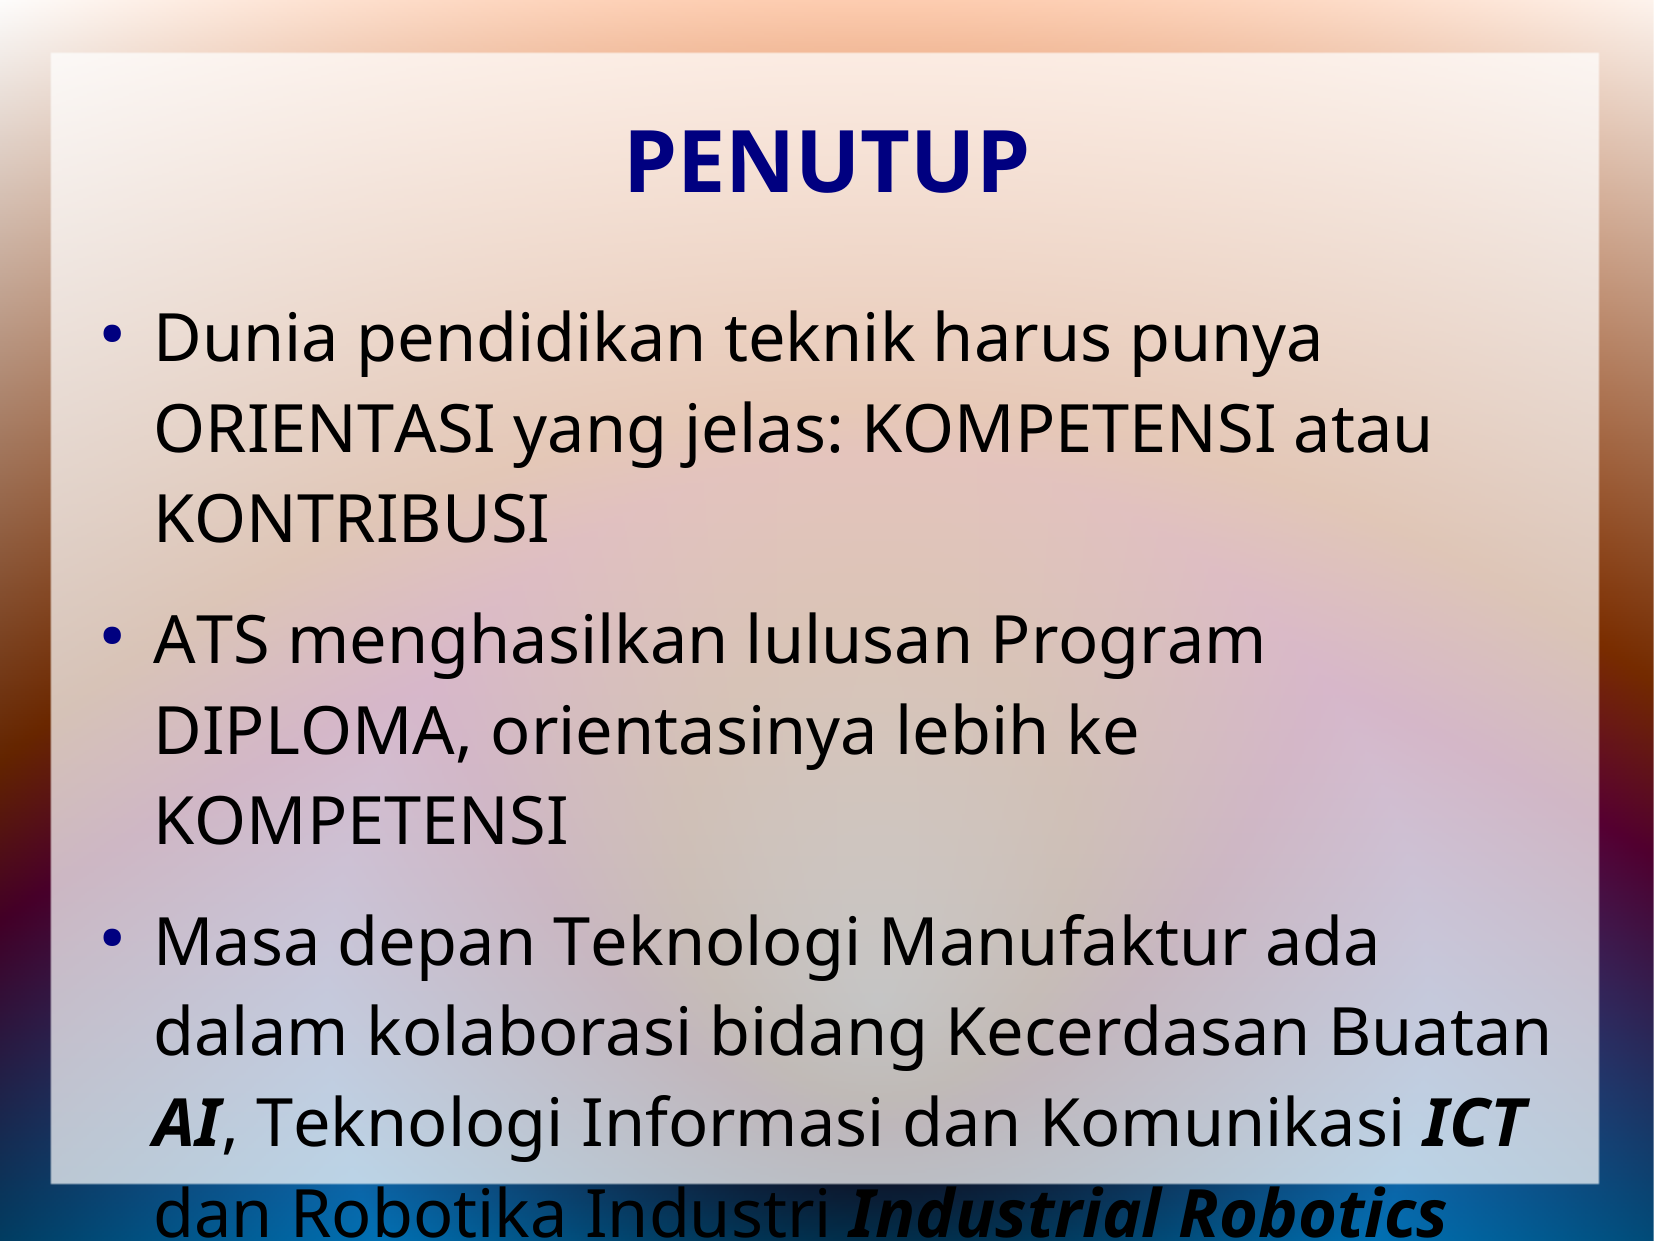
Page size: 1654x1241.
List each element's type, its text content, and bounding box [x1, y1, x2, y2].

list Dunia pendidikan teknik harus punya ORIENTASI yang jelas: KOMPETENSI atau KONTRIBUSI ATS menghasilkan lulusan Program DIPLOMA, orientasinya lebih ke KOMPETENSI Masa depan Teknologi Manufaktur ada dalam kolaborasi bidang Kecerdasan Buatan AI, Teknologi Informasi dan Komunikasi ICT dan Robotika Industri Industrial Robotics [82, 290, 1571, 1025]
title PENUTUP [82, 55, 1571, 263]
picture [0, 0, 1654, 1241]
